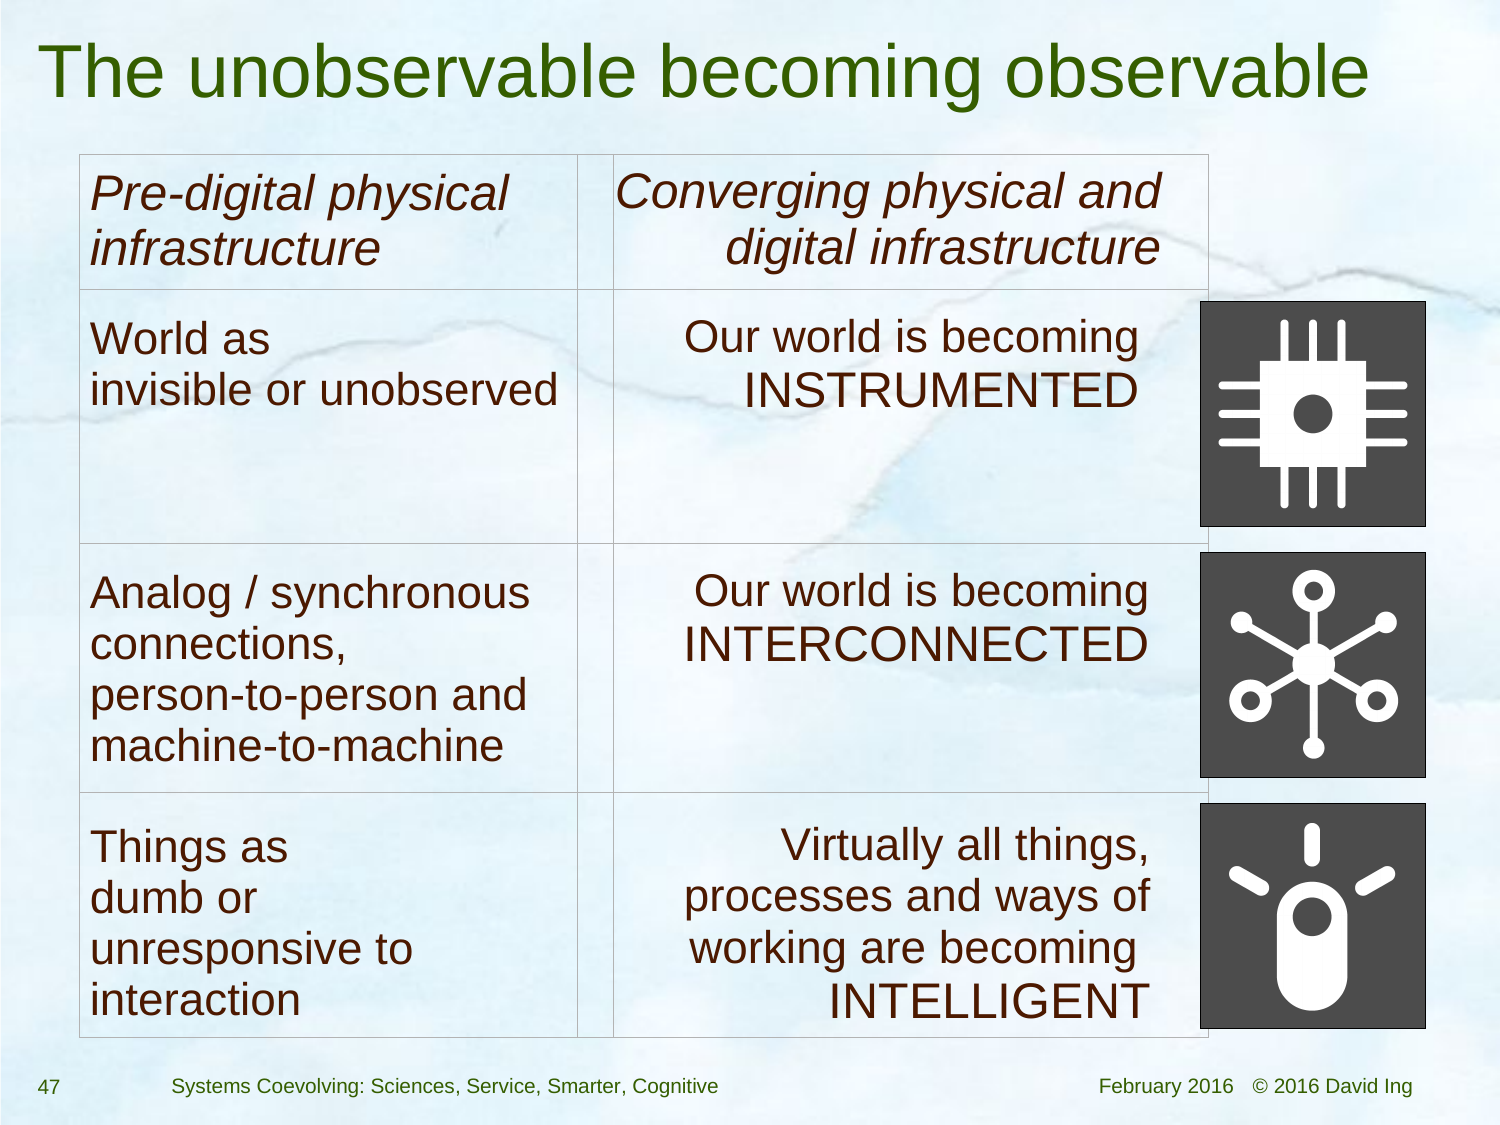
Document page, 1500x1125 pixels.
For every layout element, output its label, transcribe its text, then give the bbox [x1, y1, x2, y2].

text_box Our world is becoming INTERCONNECTED [669, 557, 1195, 783]
table_header [578, 284, 613, 289]
text_box [1200, 552, 1426, 778]
text_box Analog / synchronous connections, person-to-person and machine-to-machine [75, 559, 601, 785]
table_cell [614, 793, 1208, 1037]
table_cell [578, 544, 613, 792]
table_cell [80, 793, 577, 813]
text_box [1200, 803, 1426, 1029]
text_box [1200, 301, 1426, 527]
title The unobservable becoming observable [37, 37, 1463, 152]
table_cell [578, 290, 613, 543]
text_box Our world is becoming INSTRUMENTED [669, 303, 1195, 529]
text_box World as invisible or unobserved [75, 305, 601, 531]
table_cell [80, 544, 577, 559]
table_header [614, 155, 1208, 289]
text_box Things as dumb or unresponsive to interaction [75, 813, 601, 1039]
table_cell [80, 531, 577, 543]
text_box Virtually all things, processes and ways of working are becoming INTELLIGENT [669, 811, 1195, 1037]
table_cell [80, 290, 577, 305]
table_header [80, 285, 577, 289]
text_box Pre-digital physical infrastructure [75, 157, 601, 285]
table_cell [614, 544, 1208, 792]
text_box Converging physical and digital infrastructure [600, 155, 1201, 284]
table_cell [614, 290, 1208, 543]
table_cell [80, 785, 577, 792]
table_cell [578, 793, 613, 1037]
picture [0, 0, 1500, 1125]
